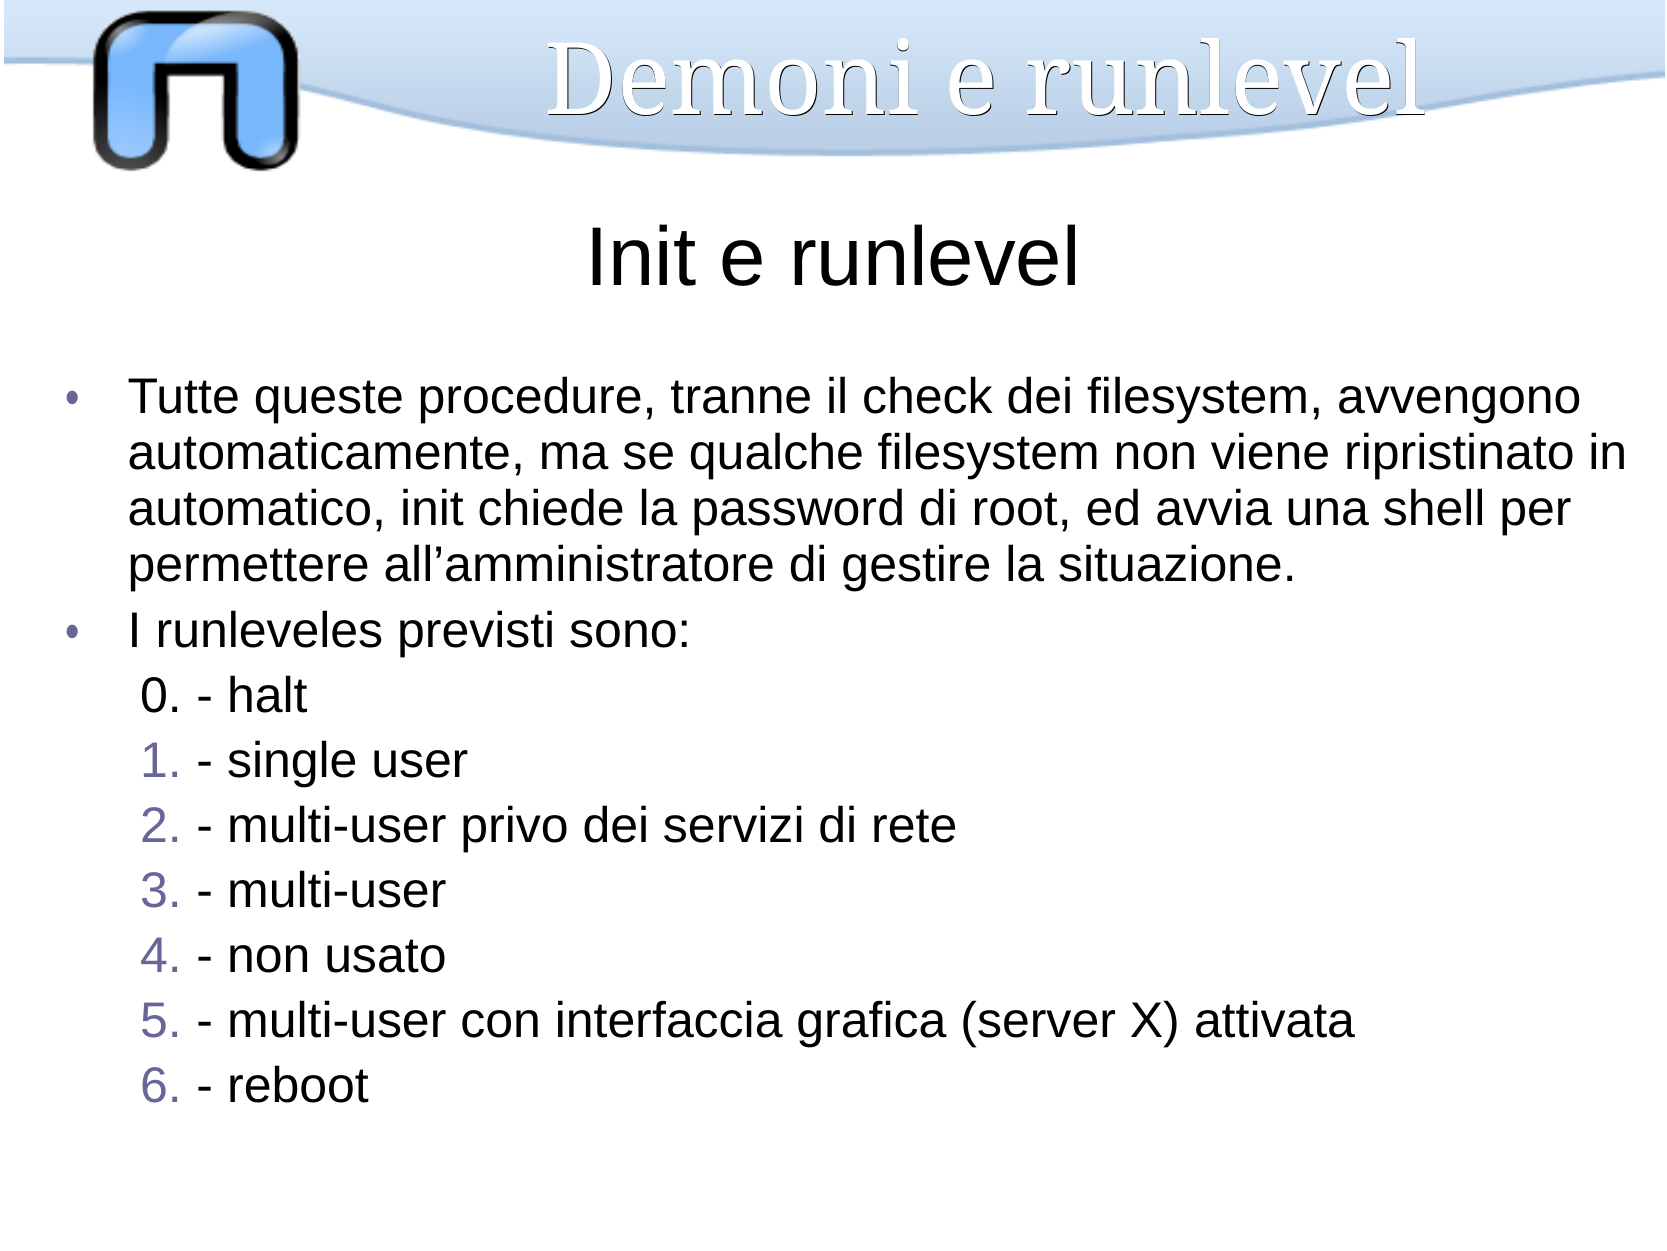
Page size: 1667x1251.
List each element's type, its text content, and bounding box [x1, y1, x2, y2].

text_box Demoni e runlevel [373, 0, 1497, 159]
list Tutte queste procedure, tranne il check dei filesystem, avvengono automaticamente, ma se qualche filesystem non viene ripristinato in automatico, init chiede la password di root, ed avvia una shell per permettere all’amministratore di gestire la situazione. I runleveles previsti sono: 0. - halt - single user - multi-user privo dei servizi di rete - multi-user - non usato - multi-user con interfaccia grafica (server X) attivata - reboot [50, 361, 1654, 1207]
title Init e runlevel [125, 194, 1542, 320]
picture [0, 0, 1667, 1251]
